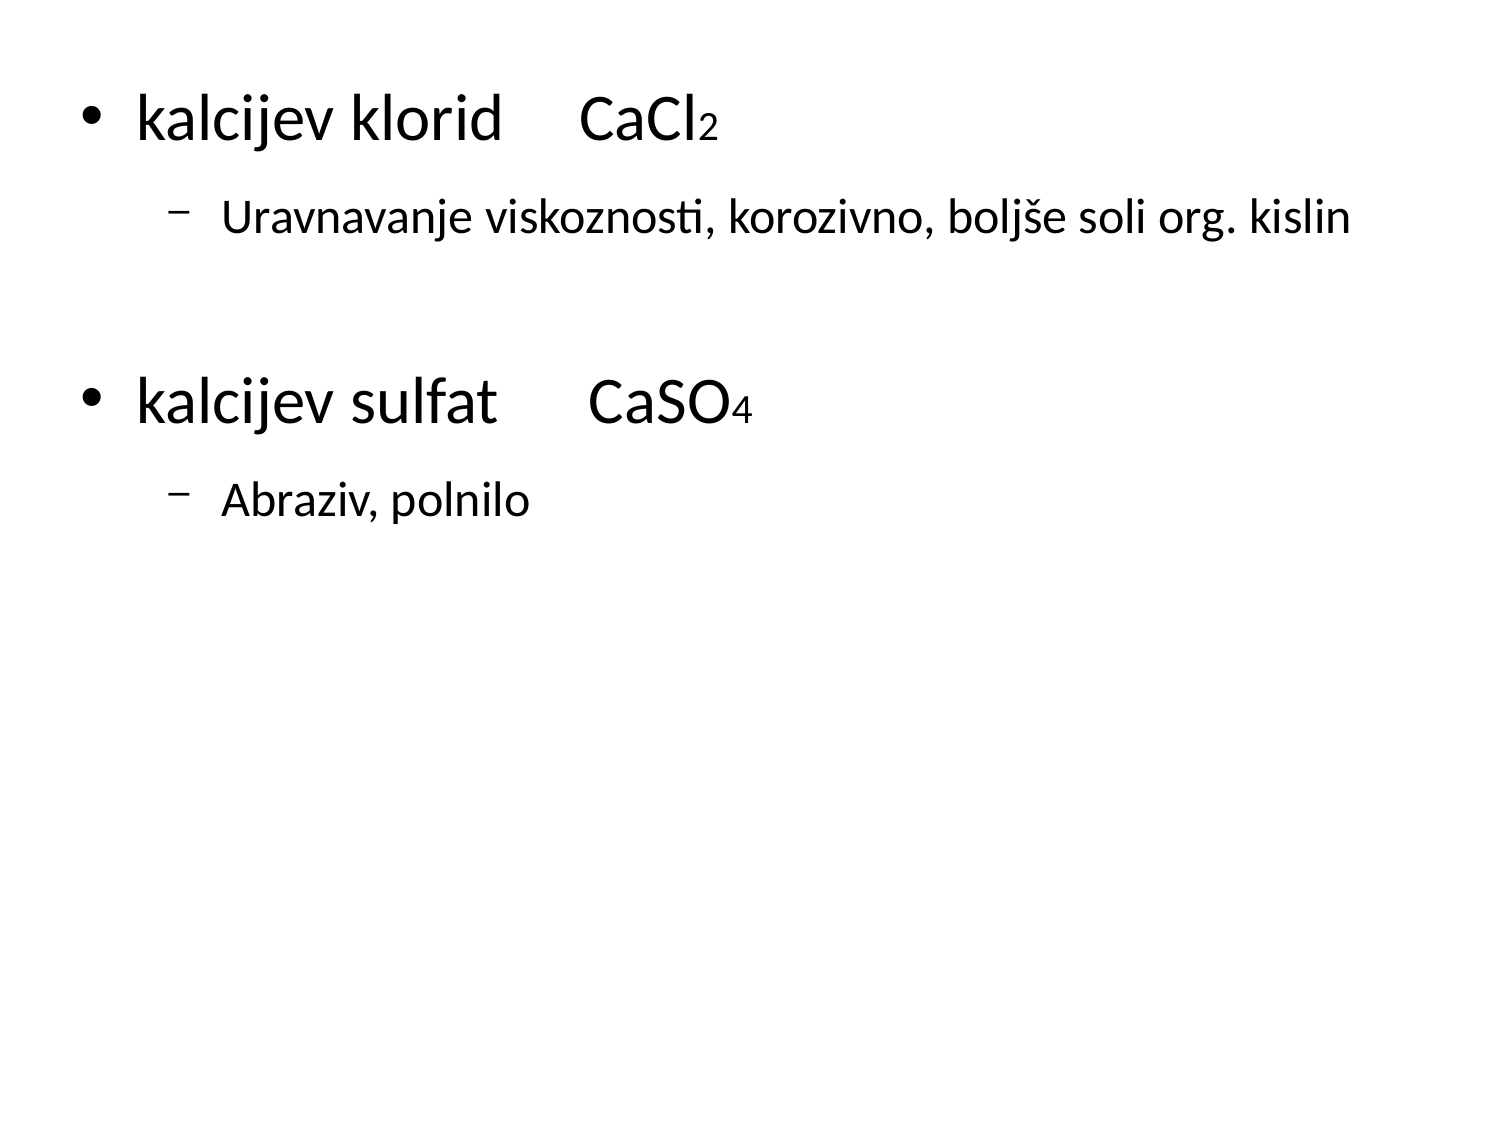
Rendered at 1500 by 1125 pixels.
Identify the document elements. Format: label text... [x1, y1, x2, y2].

list kalcijev klorid CaCl2 Uravnavanje viskoznosti, korozivno, boljše soli org. kislin kalcijev sulfat CaSO4 Abraziv, polnilo [64, 66, 1415, 809]
